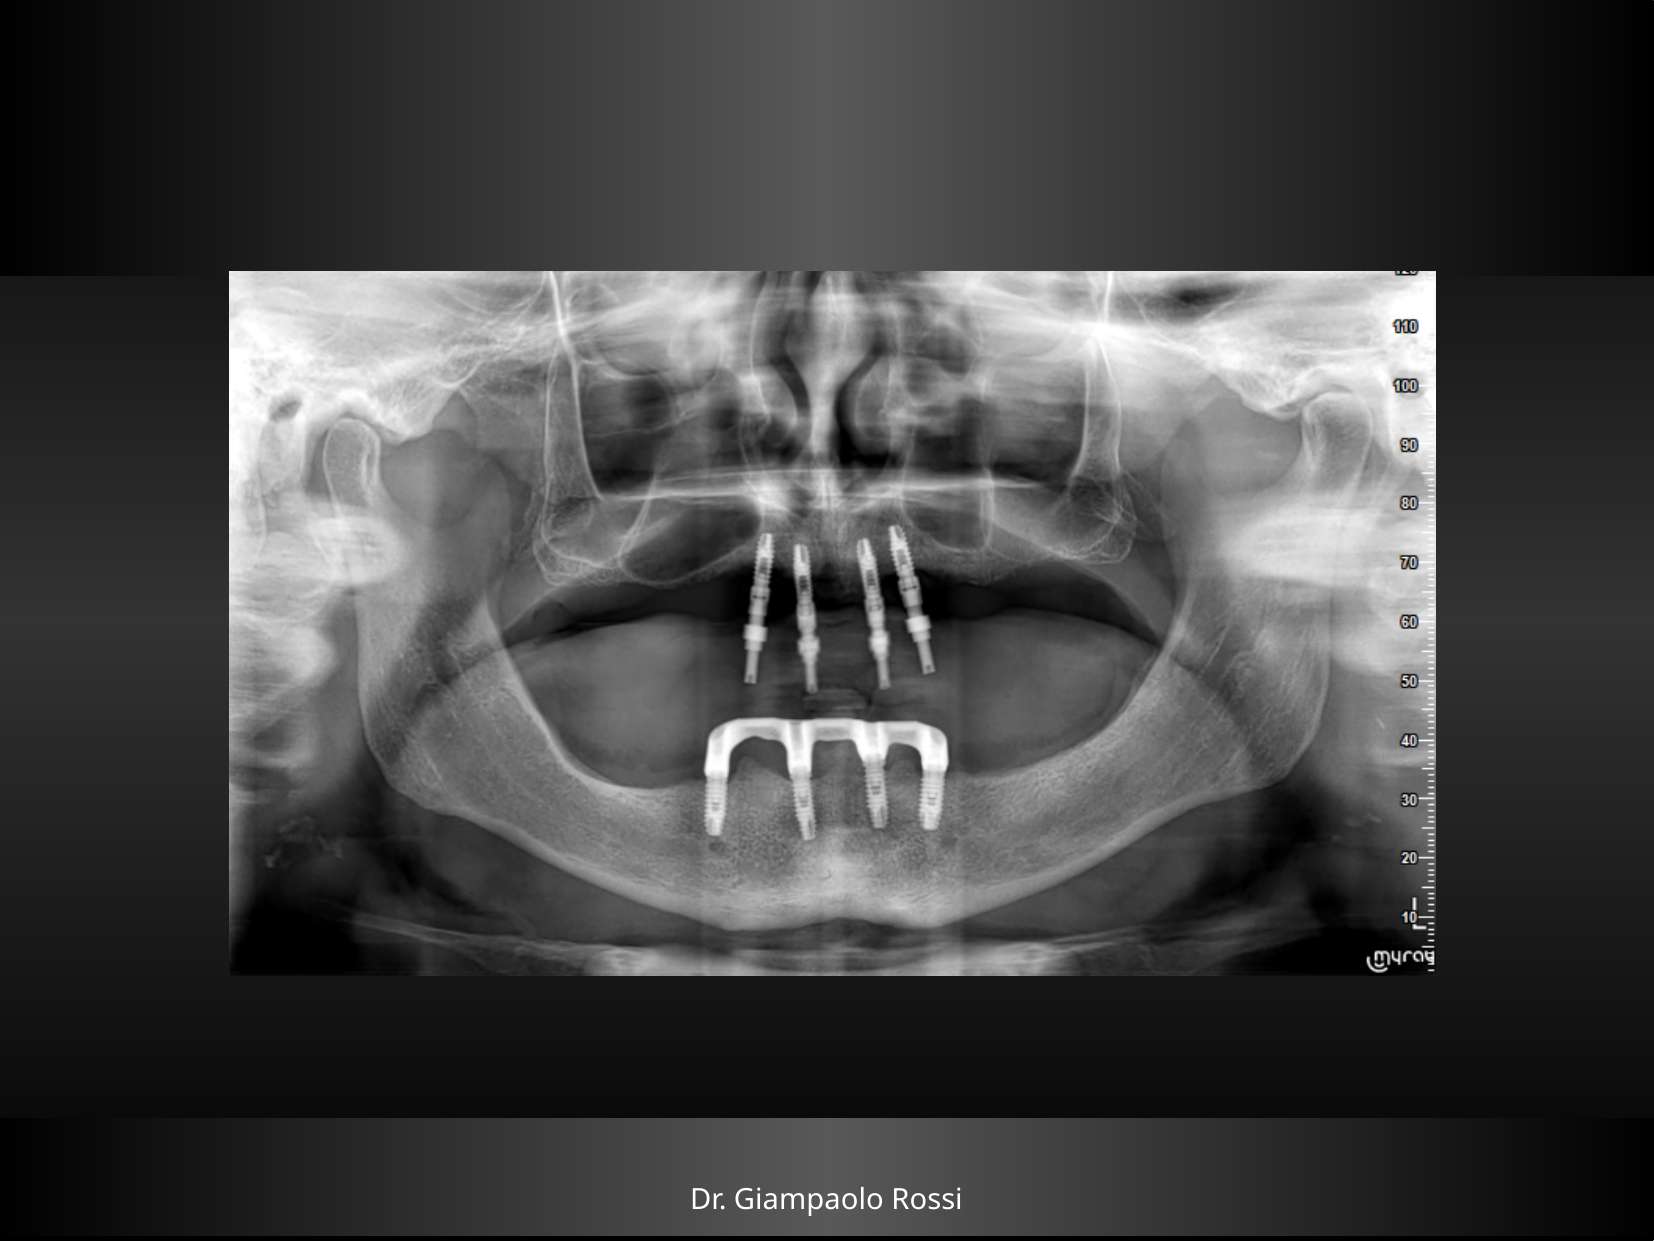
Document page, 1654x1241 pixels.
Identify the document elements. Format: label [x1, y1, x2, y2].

picture [229, 271, 1436, 976]
